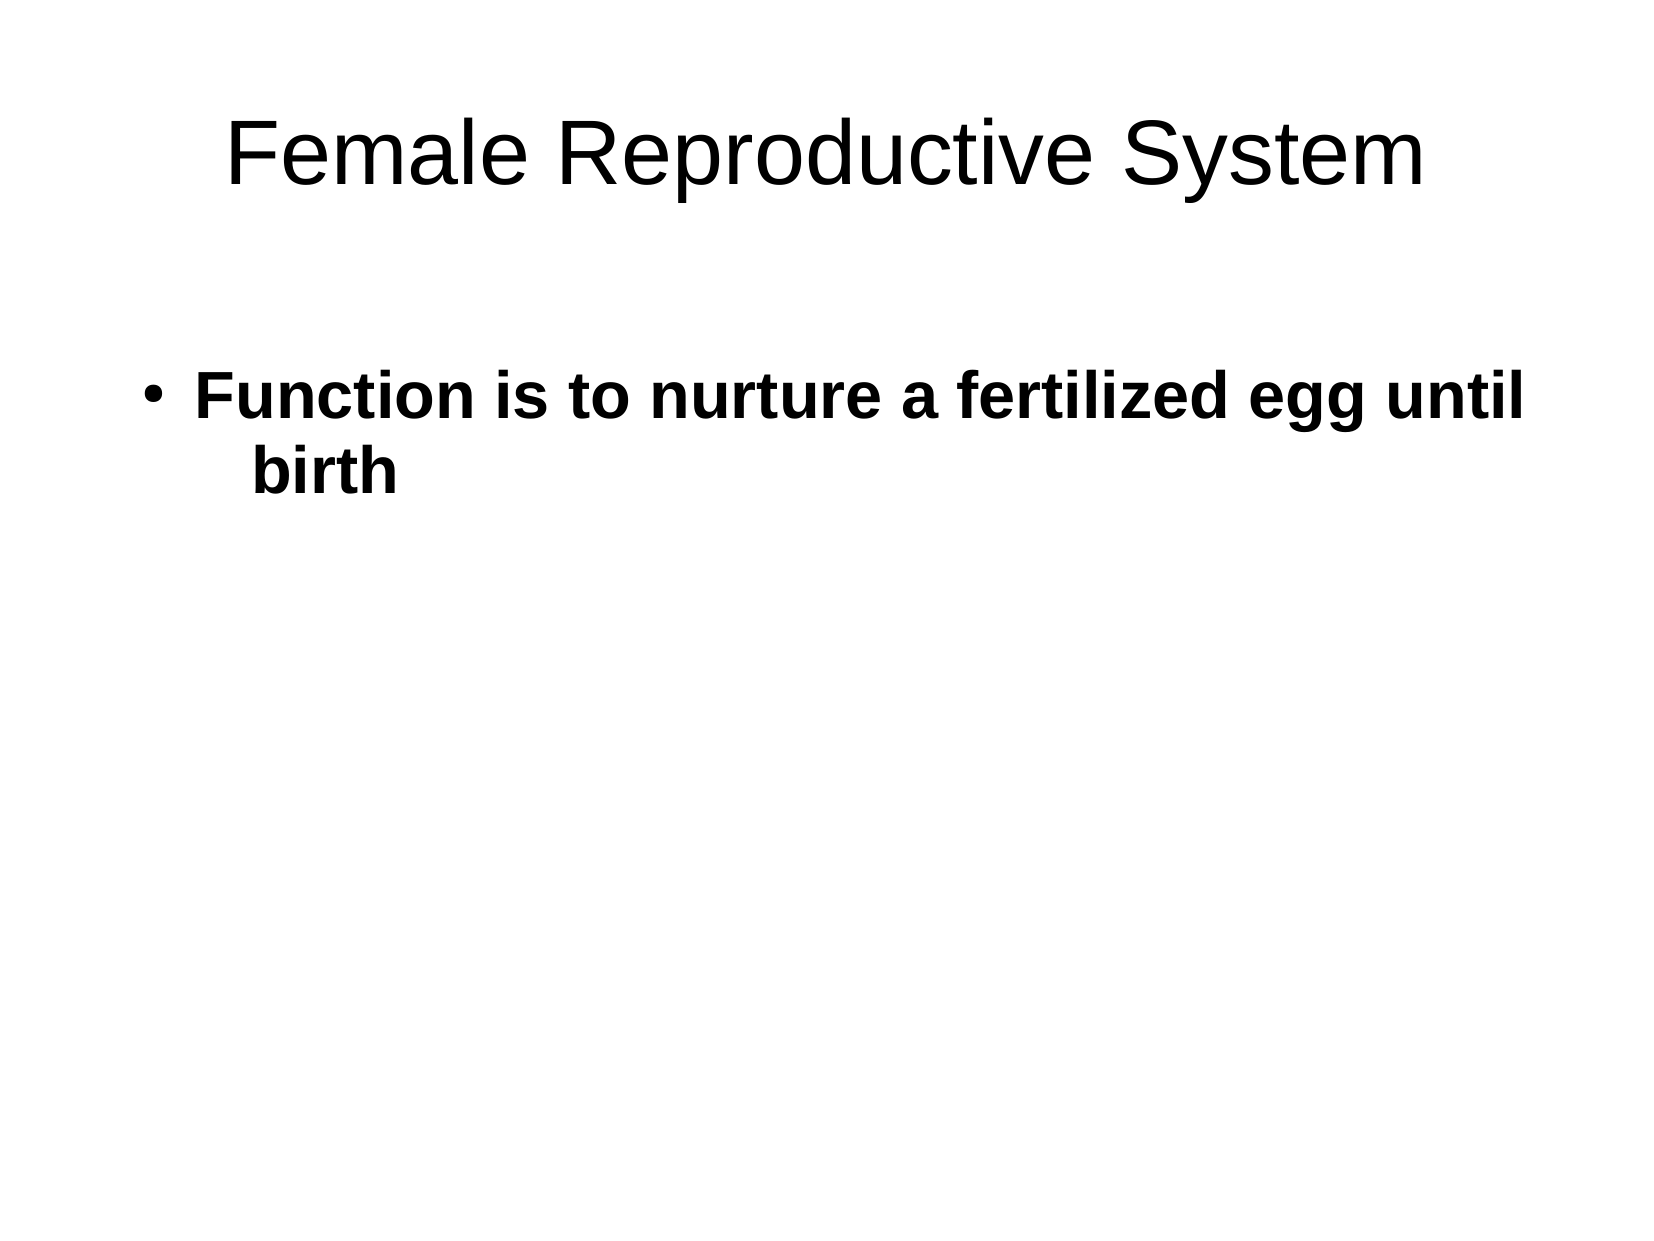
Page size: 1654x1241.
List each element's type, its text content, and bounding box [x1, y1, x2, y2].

title Female Reproductive System [82, 49, 1571, 257]
list Function is to nurture a fertilized egg until birth [124, 358, 1530, 1088]
